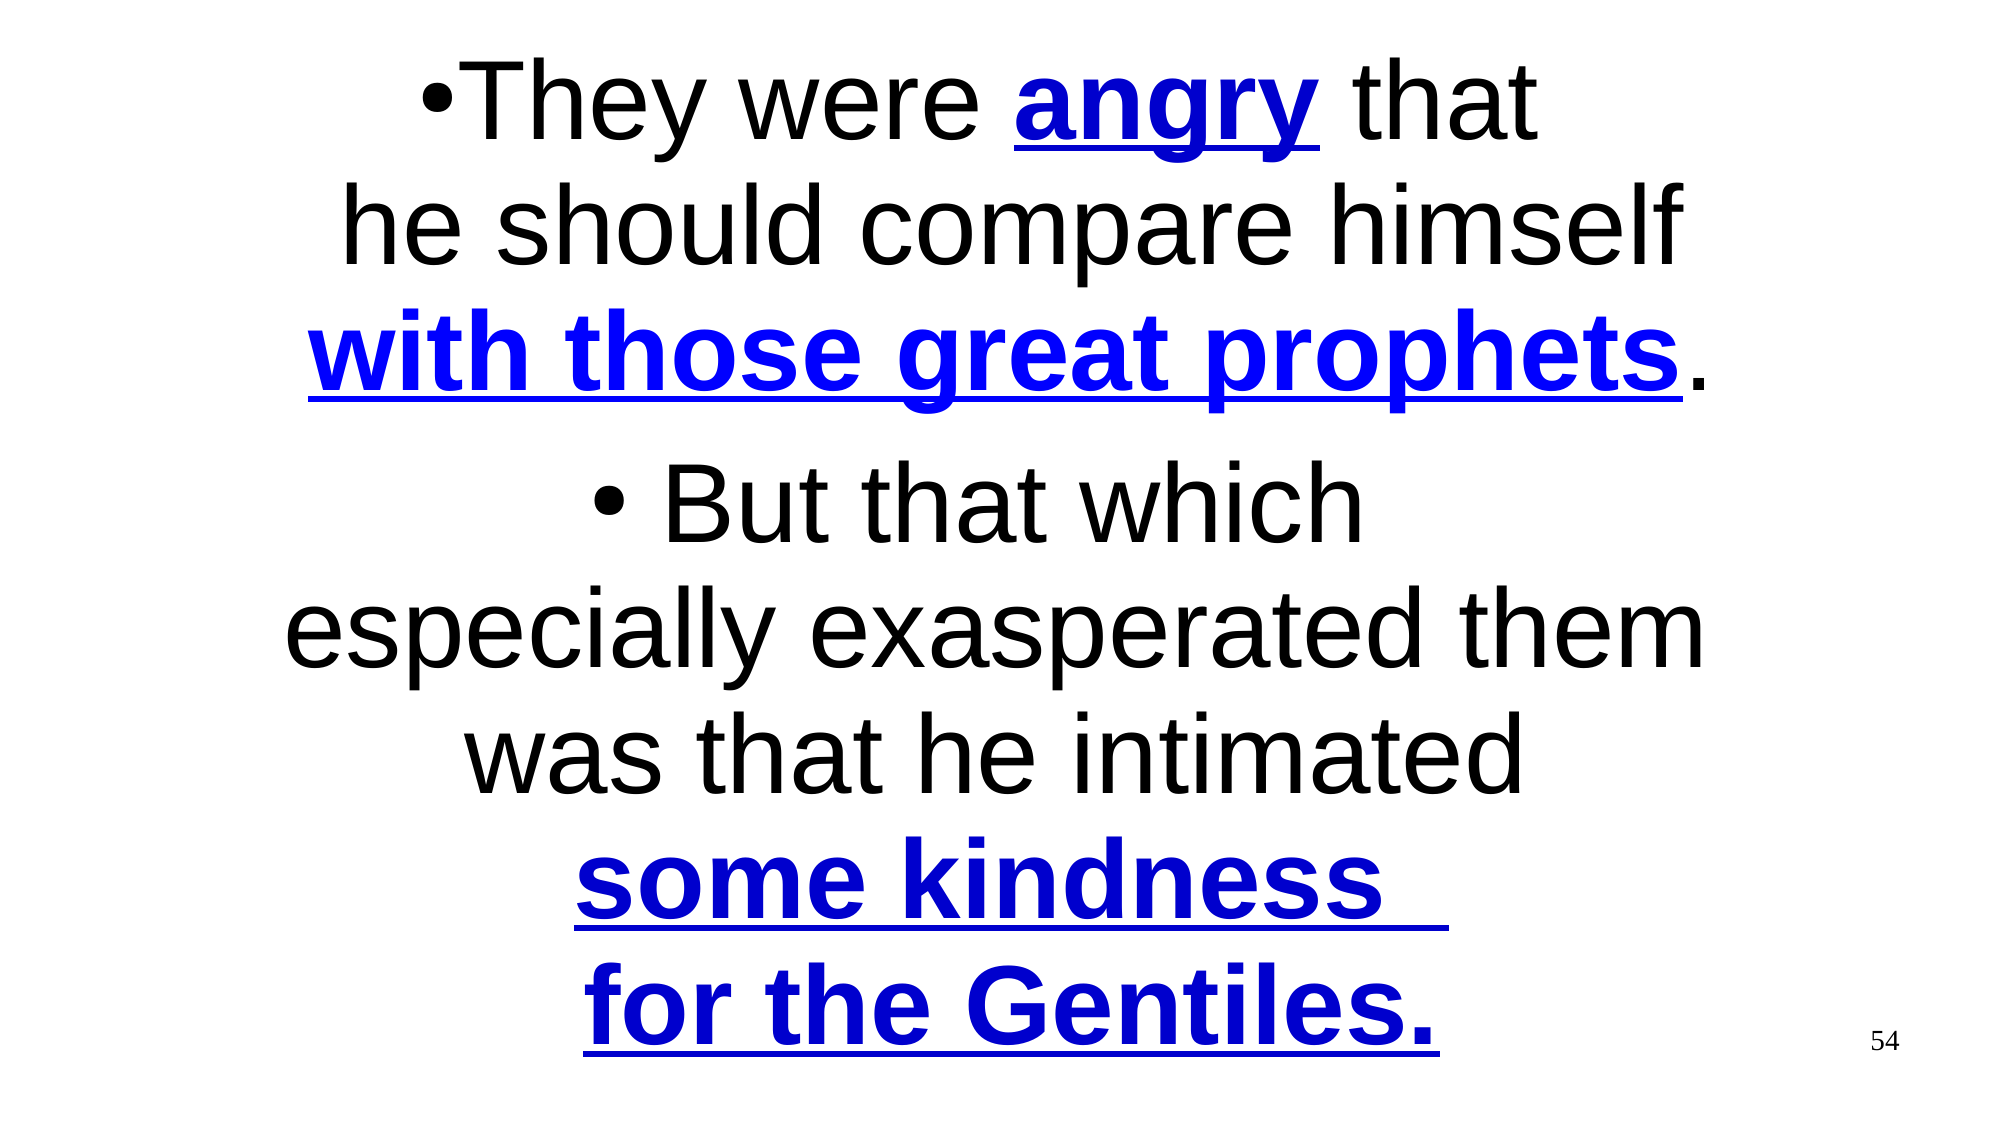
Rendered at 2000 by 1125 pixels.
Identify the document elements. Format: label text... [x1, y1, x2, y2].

list They were angry that he should compare himself with those great prophets. But that which especially exasperated them was that he intimated some kindness for the Gentiles. [0, 37, 1988, 1088]
